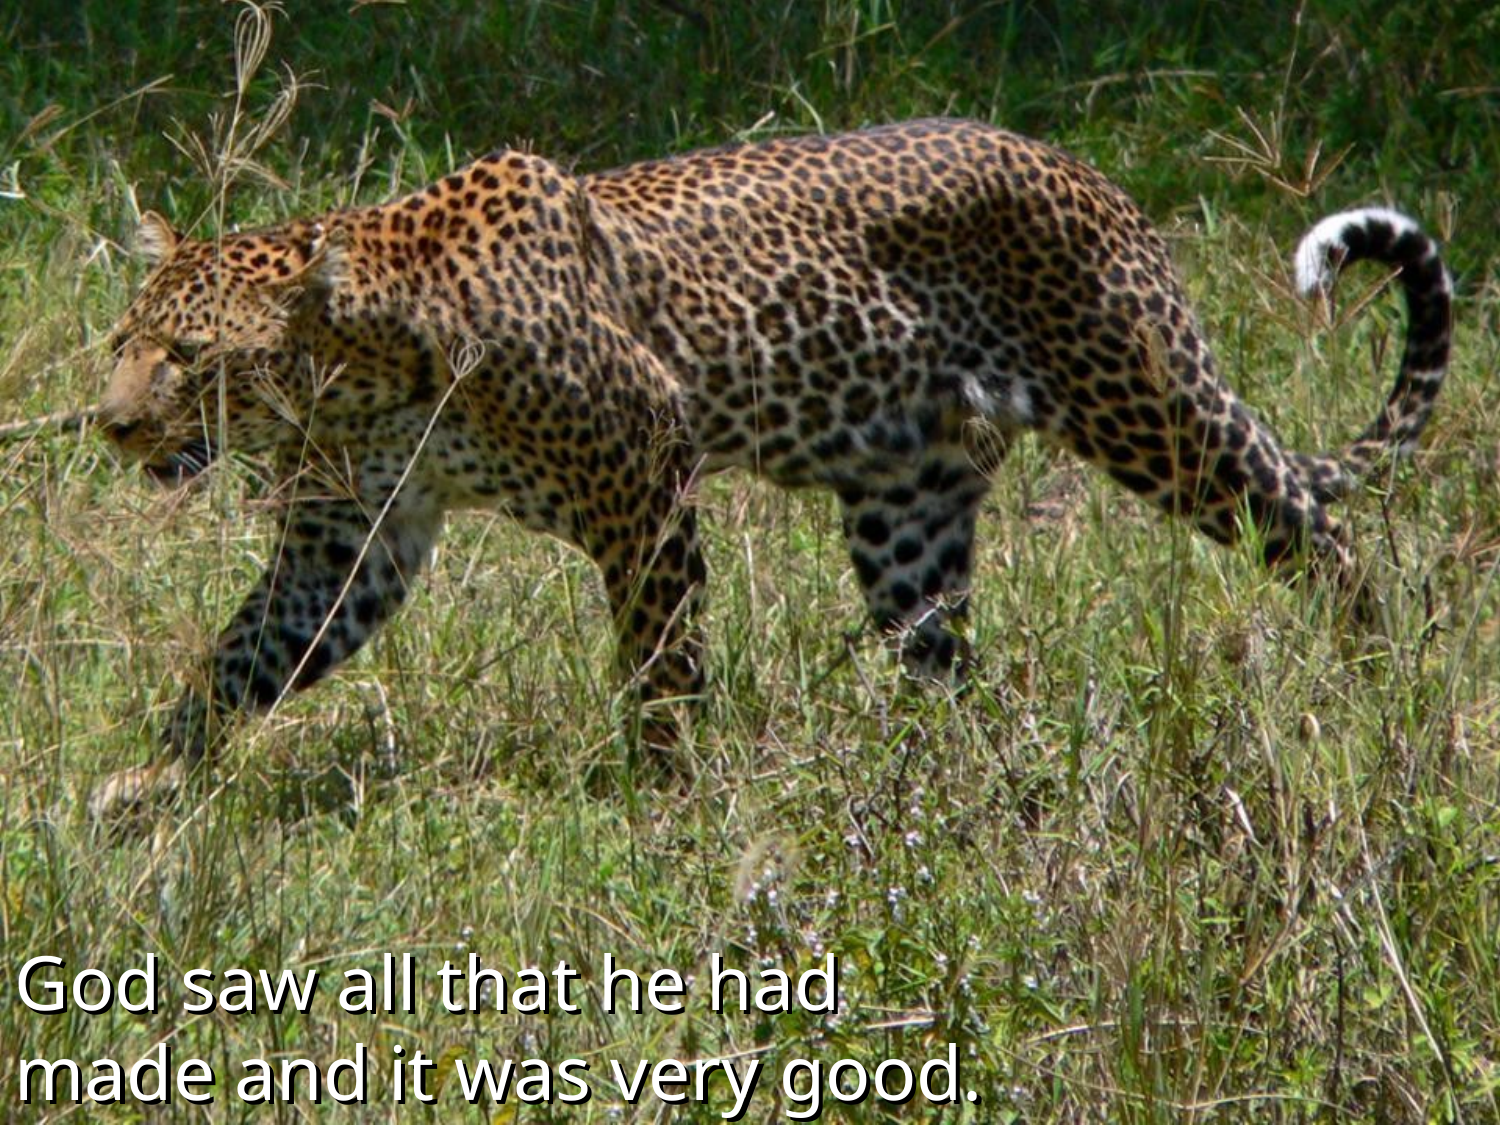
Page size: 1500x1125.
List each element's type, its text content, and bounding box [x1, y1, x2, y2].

picture [0, 0, 1500, 1125]
text_box God saw all that he had made and it was very good. [0, 928, 1046, 1124]
